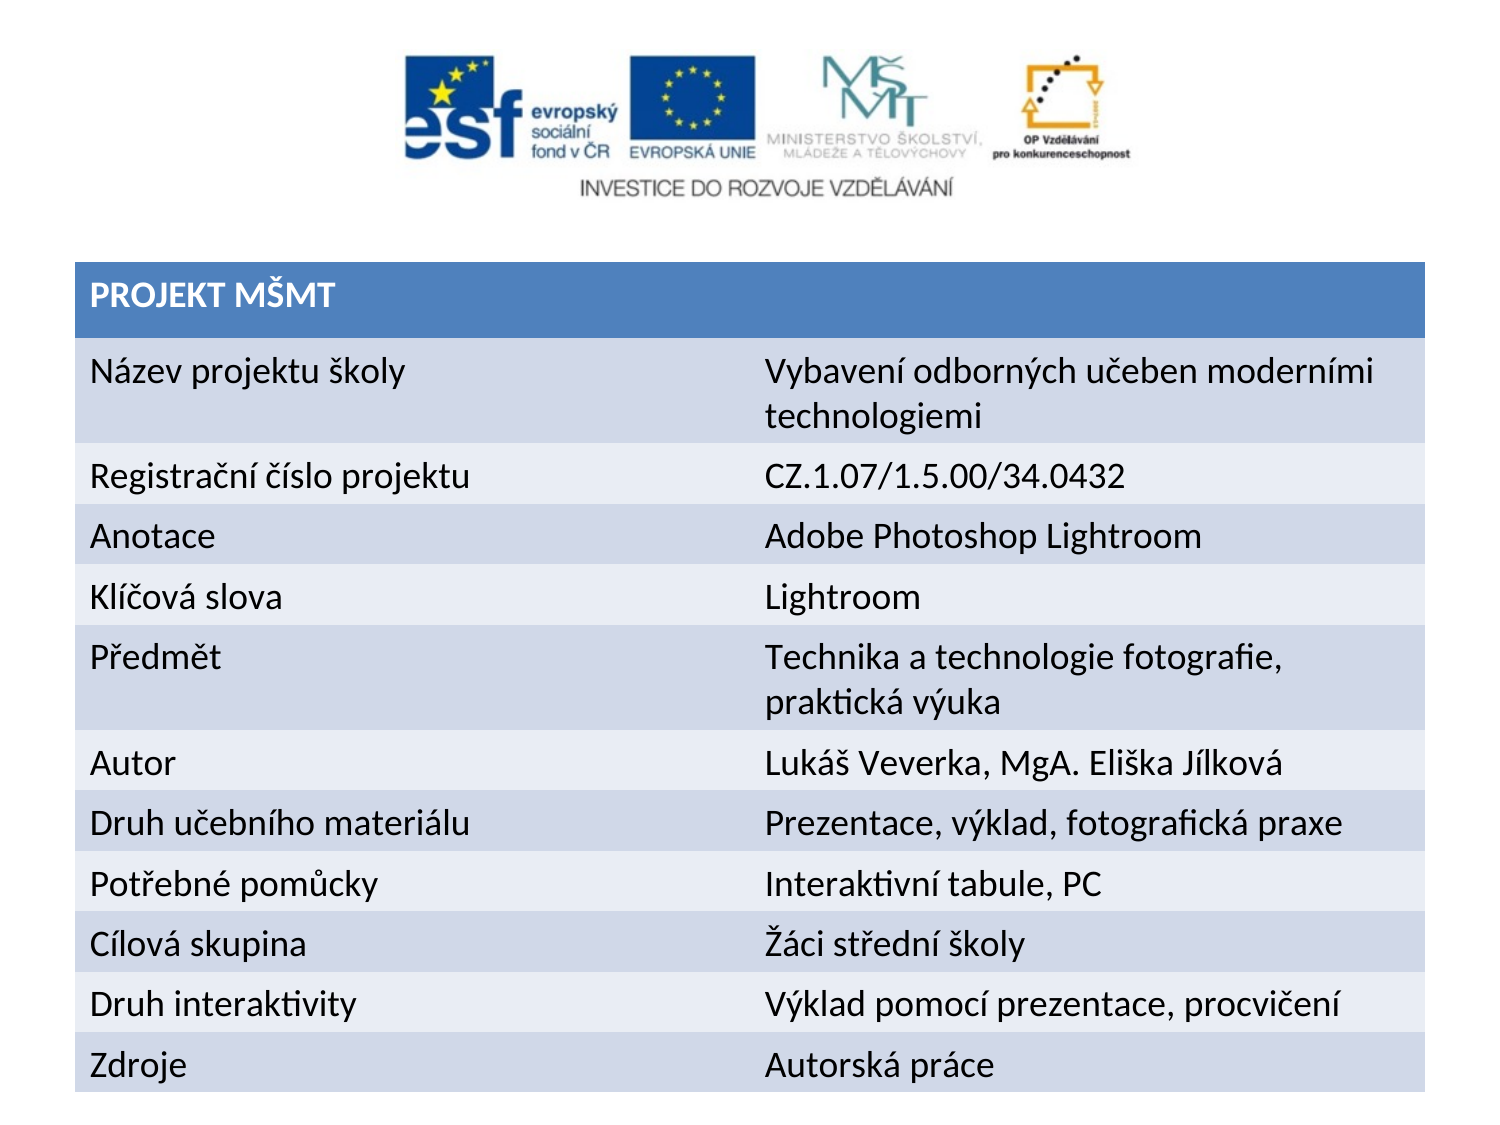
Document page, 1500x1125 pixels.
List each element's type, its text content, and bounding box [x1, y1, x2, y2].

table_cell Interaktivní tabule, PC [750, 851, 1425, 911]
table_cell Vybavení odborných učeben moderními technologiemi [750, 338, 1425, 443]
table_header [750, 262, 1425, 338]
table_cell Zdroje [75, 1032, 750, 1092]
table_cell Klíčová slova [75, 564, 750, 625]
table_cell Lukáš Veverka, MgA. Eliška Jílková [750, 730, 1425, 790]
table_cell CZ.1.07/1.5.00/34.0432 [750, 443, 1425, 504]
table_cell Registrační číslo projektu [75, 443, 750, 504]
table_cell Cílová skupina [75, 911, 750, 972]
table_cell Výklad pomocí prezentace, procvičení [750, 972, 1425, 1032]
table_cell Lightroom [750, 564, 1425, 625]
table_cell Autorská práce [750, 1032, 1425, 1092]
table_cell Adobe Photoshop Lightroom [750, 504, 1425, 564]
table_cell Název projektu školy [75, 338, 750, 443]
table_cell Prezentace, výklad, fotografická praxe [750, 790, 1425, 851]
table_cell Technika a technologie fotografie, praktická výuka [750, 625, 1425, 730]
table_cell Žáci střední školy [750, 911, 1425, 972]
table_header PROJEKT MŠMT [75, 262, 750, 338]
table_cell Druh interaktivity [75, 972, 750, 1032]
table_cell Předmět [75, 625, 750, 730]
table_cell Potřebné pomůcky [75, 851, 750, 911]
table_cell Autor [75, 730, 750, 790]
picture [395, 49, 1140, 208]
table_cell Druh učebního materiálu [75, 790, 750, 851]
table_cell Anotace [75, 504, 750, 564]
